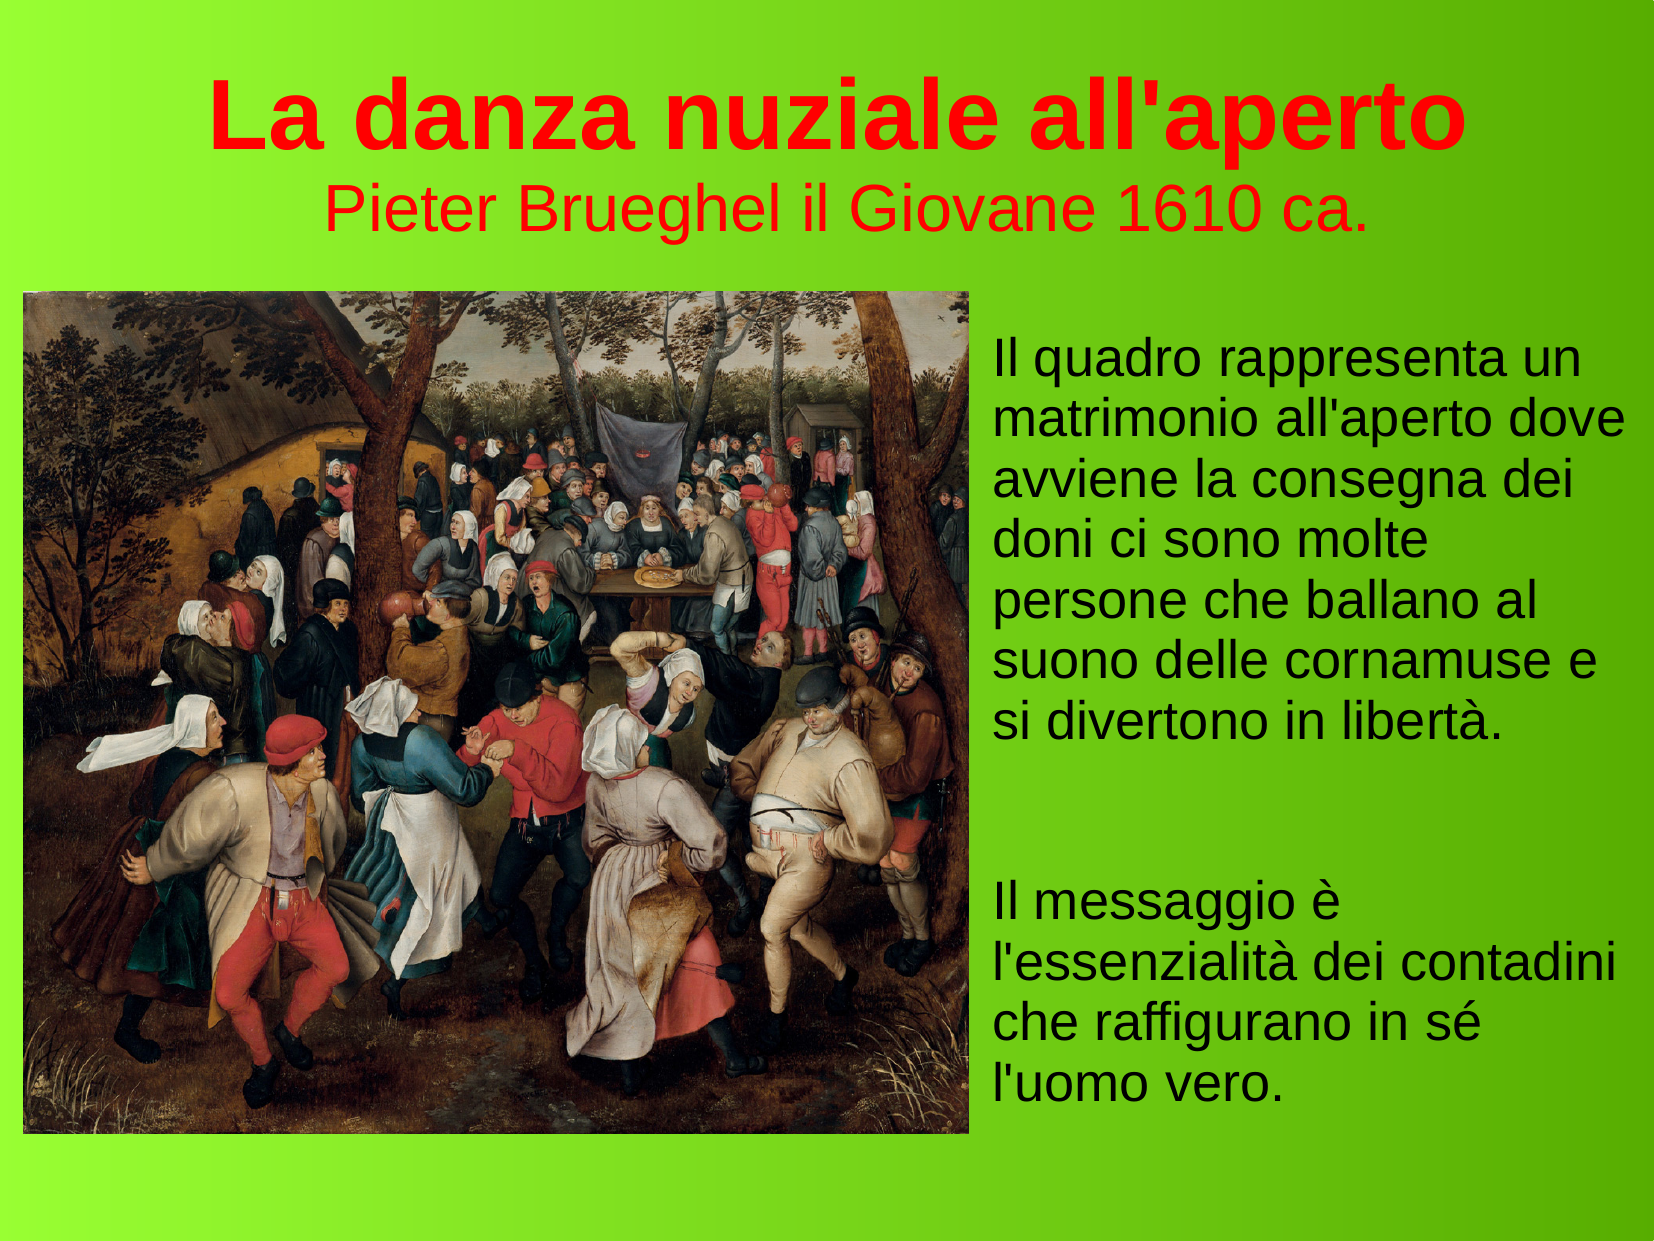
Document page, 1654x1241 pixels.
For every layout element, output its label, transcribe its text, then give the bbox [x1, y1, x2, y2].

list Il quadro rappresenta un matrimonio all'aperto dove avviene la consegna dei doni ci sono molte persone che ballano al suono delle cornamuse e si divertono in libertà. Il messaggio è l'essenzialità dei contadini che raffigurano in sé l'uomo vero. [992, 327, 1630, 1146]
title La danza nuziale all'aperto Pieter Brueghel il Giovane 1610 ca. [94, 59, 1583, 321]
picture [23, 291, 969, 1134]
